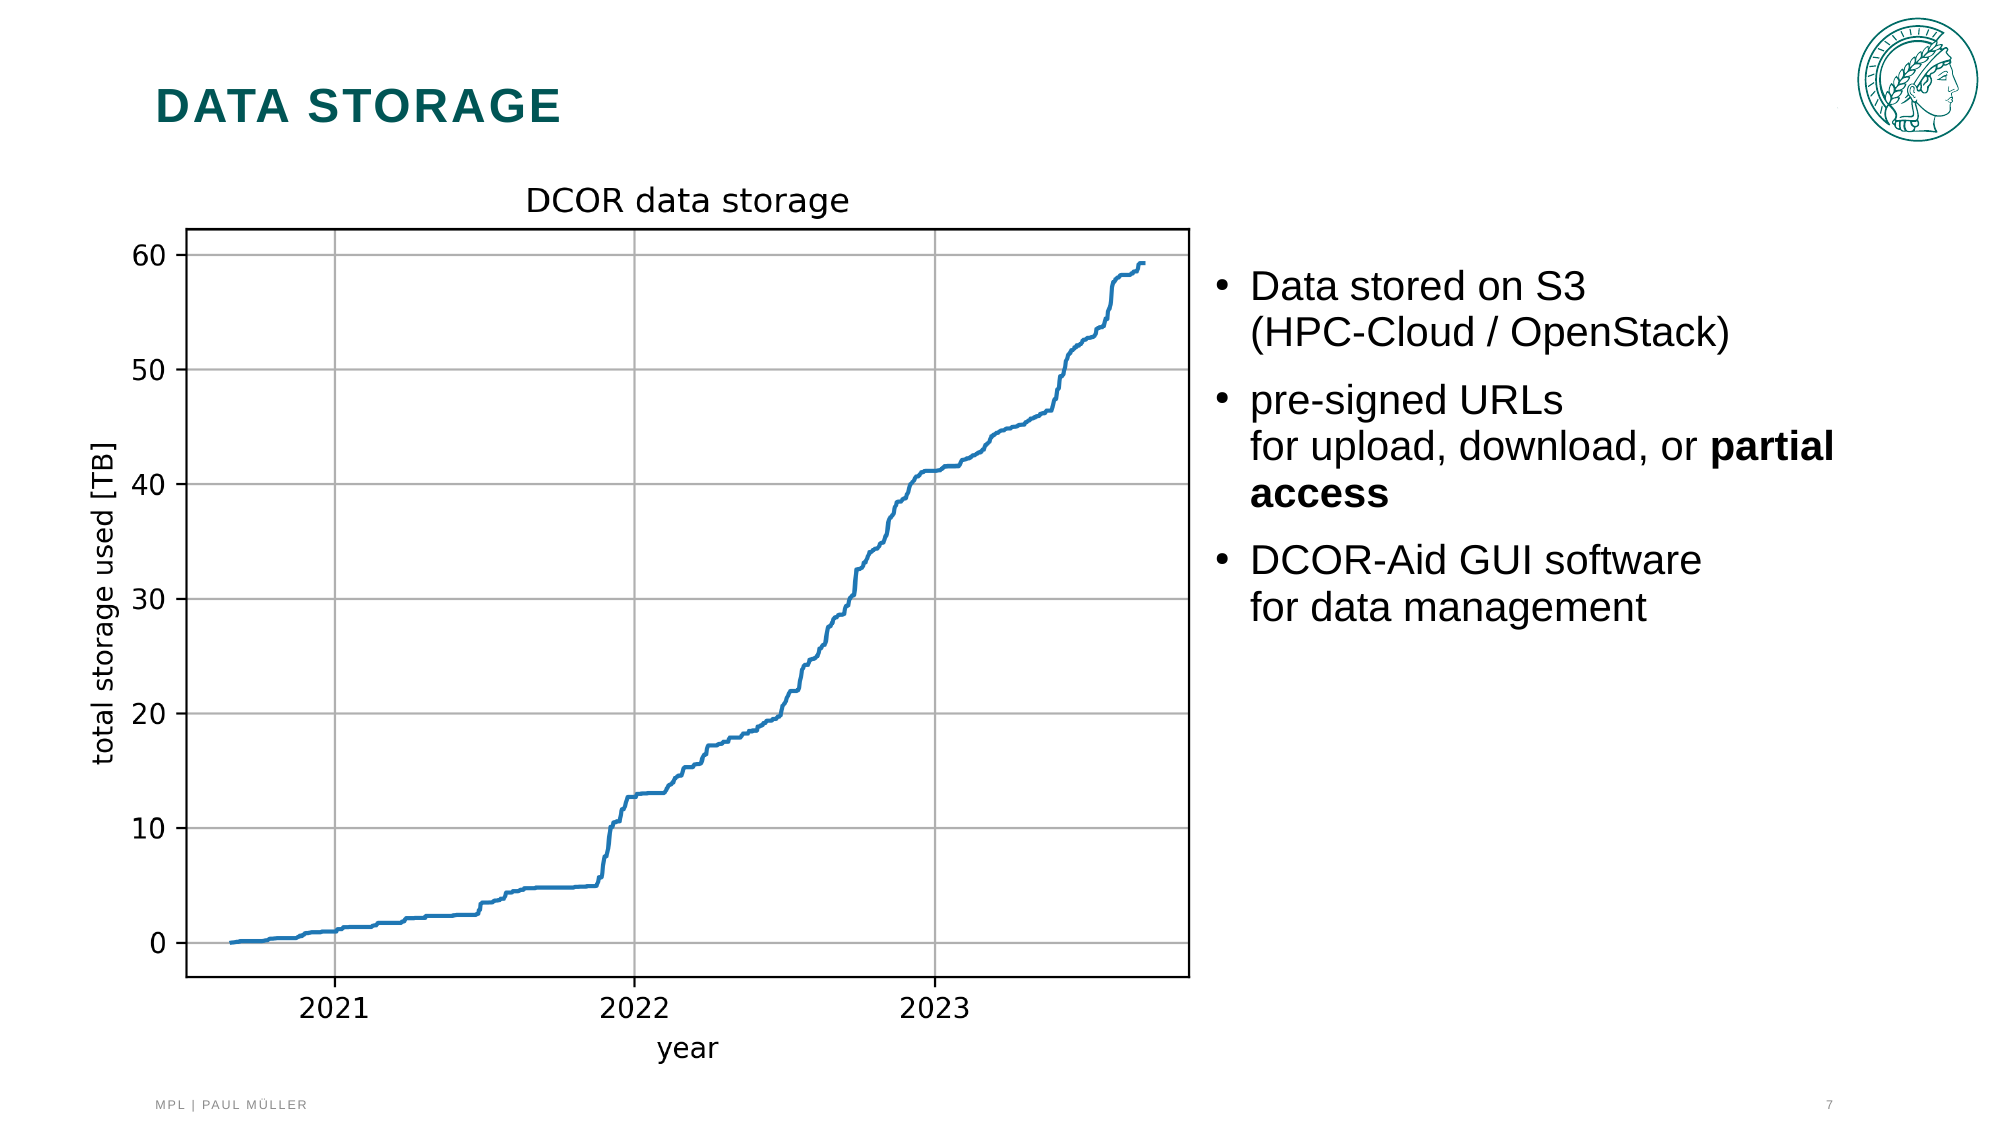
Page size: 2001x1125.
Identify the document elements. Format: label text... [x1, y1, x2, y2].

picture [24, 112, 1318, 1083]
text_box Data stored on S3 (HPC-Cloud / OpenStack) pre-signed URLs for upload, download, or partial access DCOR-Aid GUI software for data management [1200, 187, 1951, 863]
footer MPL | Paul Müller <number> [155, 1082, 1845, 1112]
title Data storage [155, 78, 1845, 153]
